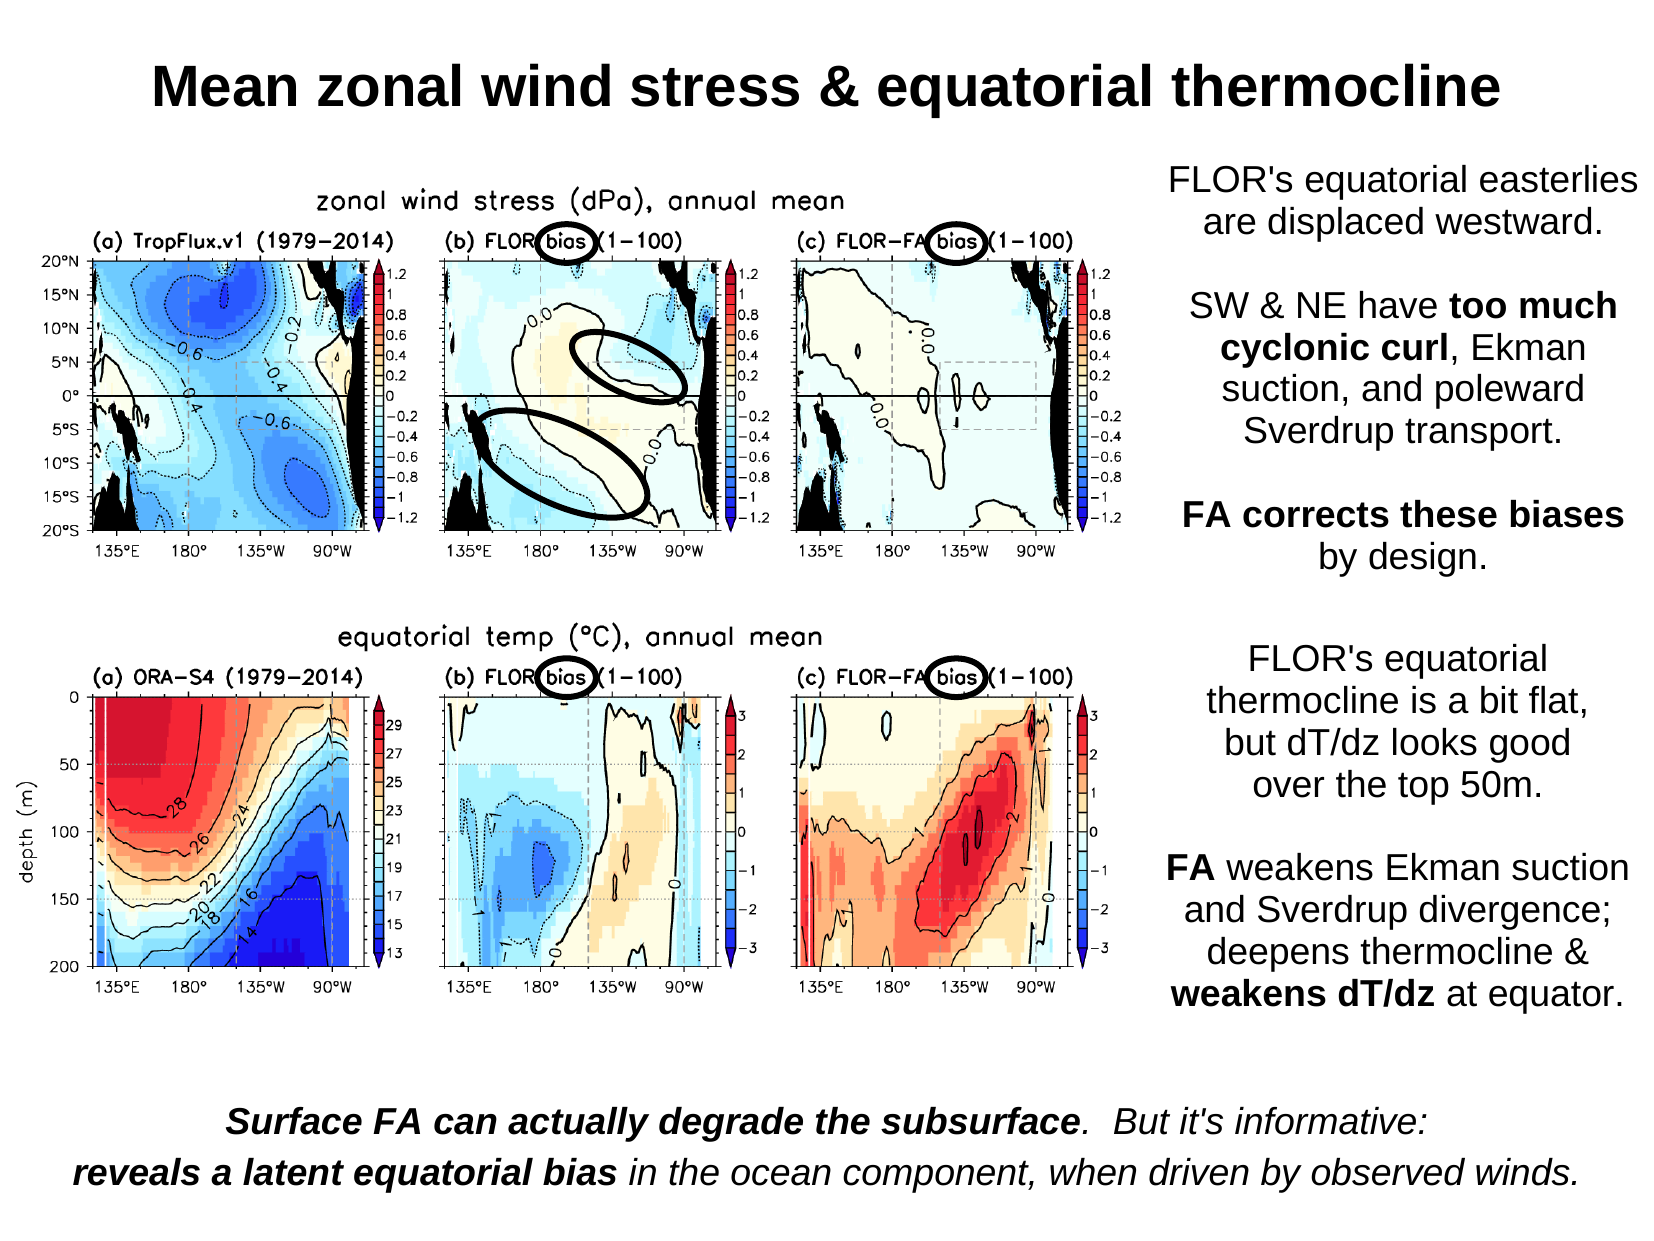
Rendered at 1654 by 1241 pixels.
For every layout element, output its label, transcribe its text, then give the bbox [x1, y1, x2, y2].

text_box FLOR's equatorial thermocline is a bit flat, but dT/dz looks good over the top 50m. FA weakens Ekman suction and Sverdrup divergence; deepens thermocline & weakens dT/dz at equator. [1142, 631, 1654, 1022]
text_box Surface FA can actually degrade the subsurface. But it's informative: reveals a latent equatorial bias in the ocean component, when driven by observed winds. [39, 1089, 1615, 1194]
picture [1, 180, 1136, 577]
text_box Mean zonal wind stress & equatorial thermocline [39, 38, 1615, 119]
picture [1, 616, 1136, 1013]
text_box FLOR's equatorial easterlies are displaced westward. SW & NE have too much cyclonic curl, Ekman suction, and poleward Sverdrup transport. FA corrects these biases by design. [1153, 152, 1654, 585]
